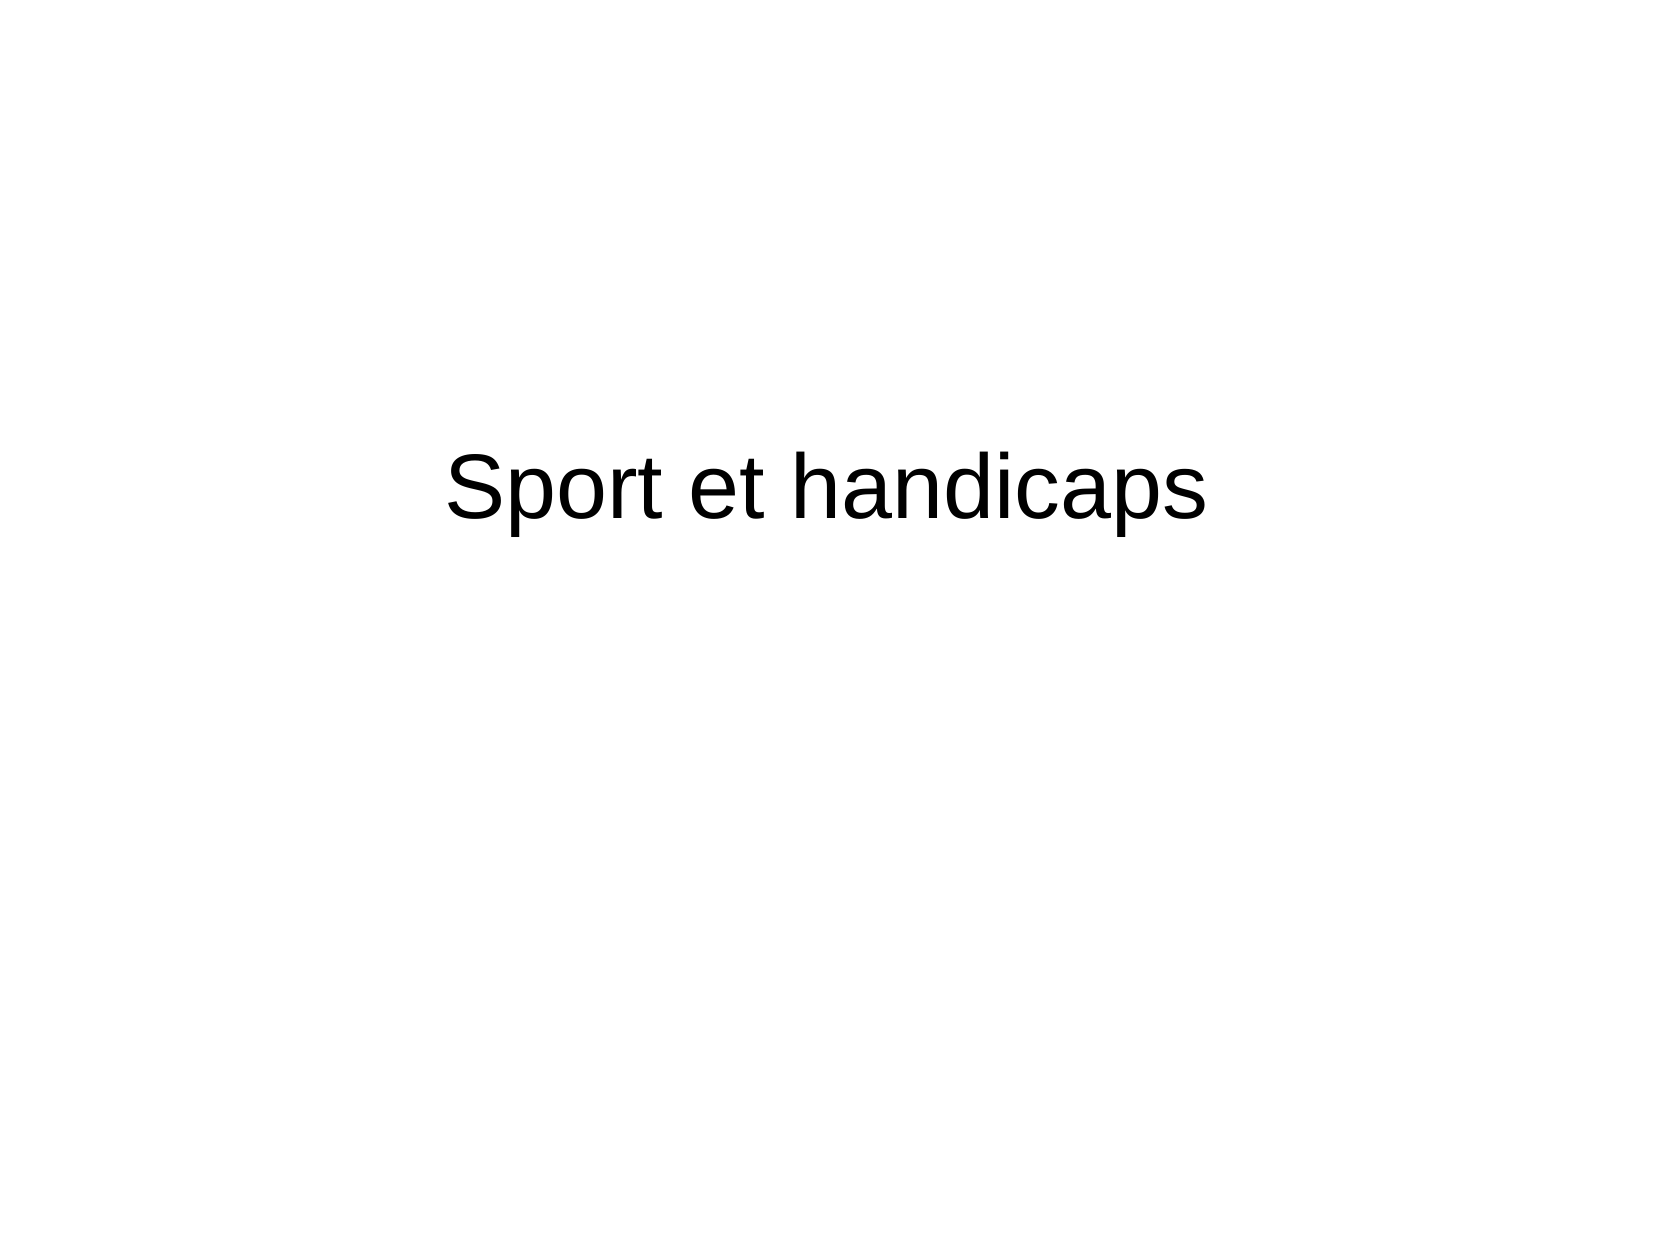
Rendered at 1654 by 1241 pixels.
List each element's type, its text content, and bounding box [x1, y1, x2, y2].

title Sport et handicaps [82, 383, 1571, 591]
